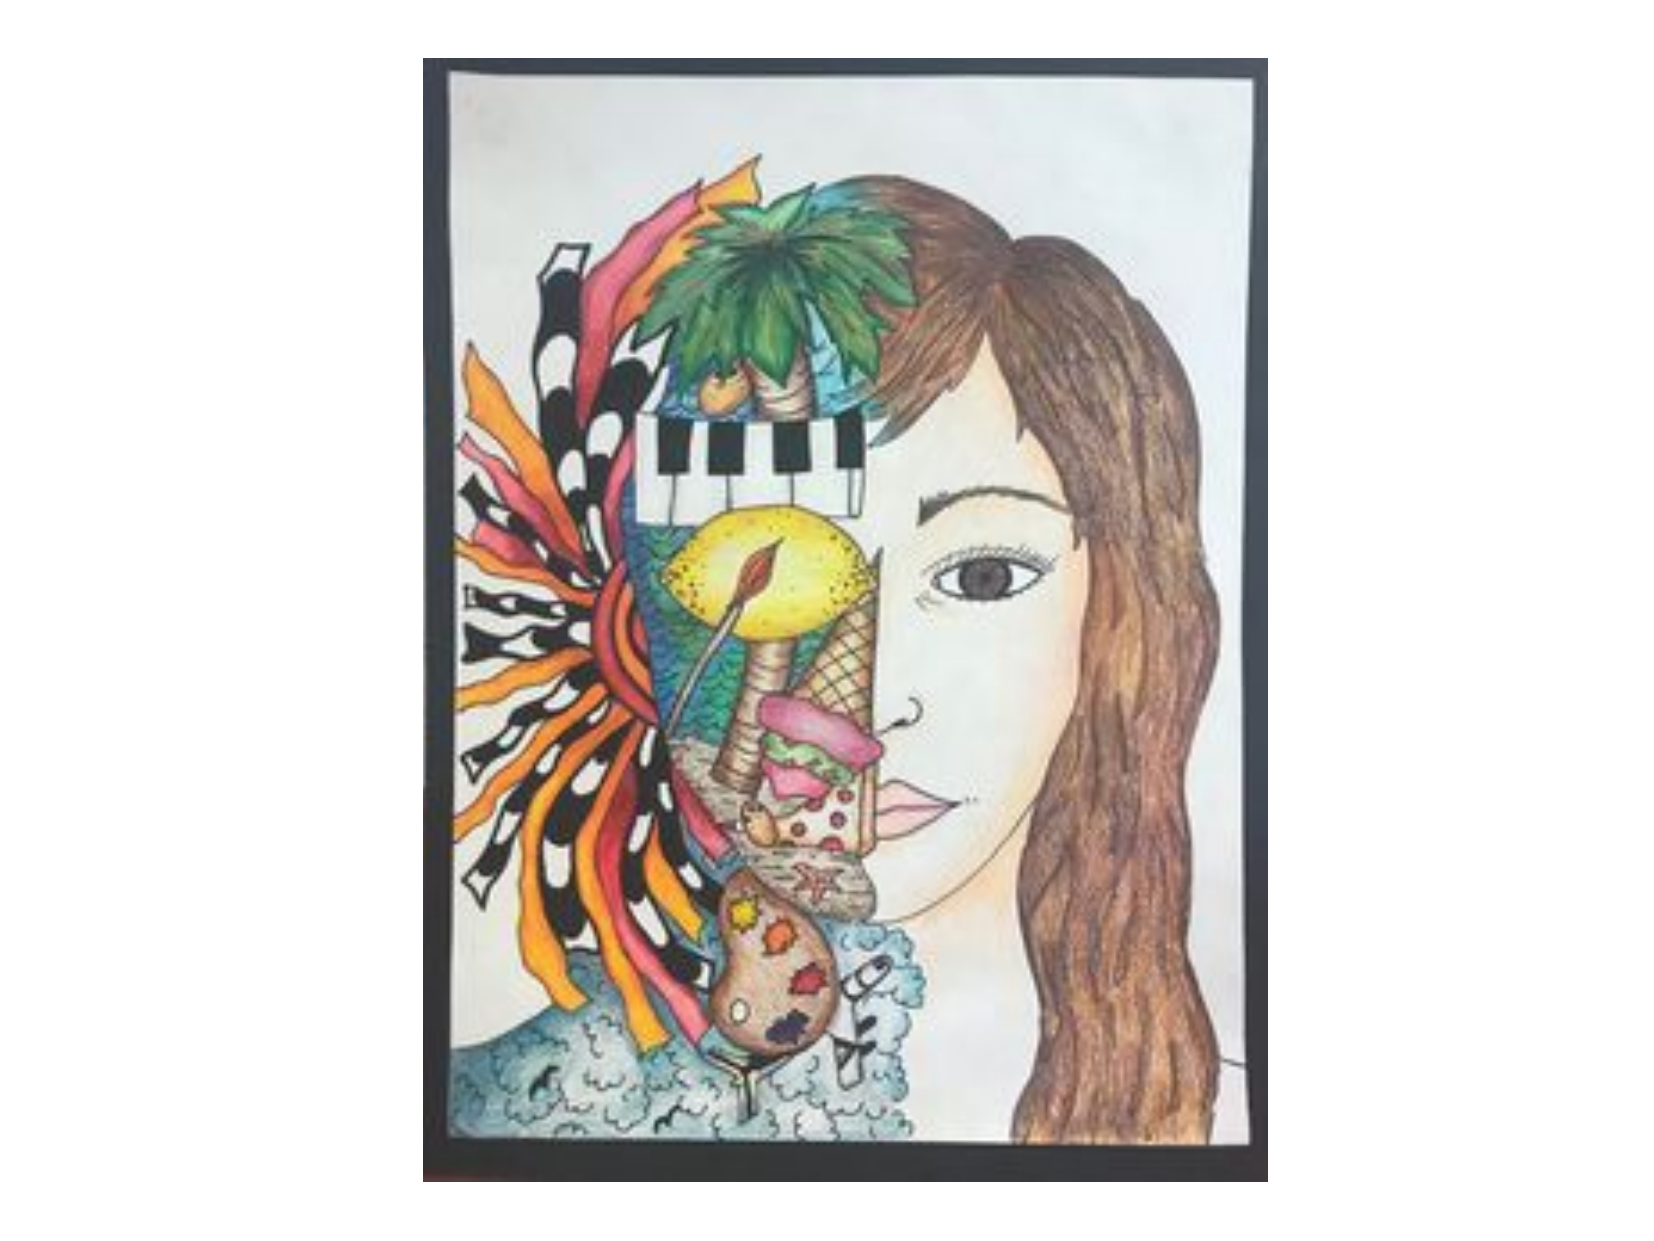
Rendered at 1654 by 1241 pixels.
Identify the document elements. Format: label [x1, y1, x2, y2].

picture [423, 58, 1268, 1182]
